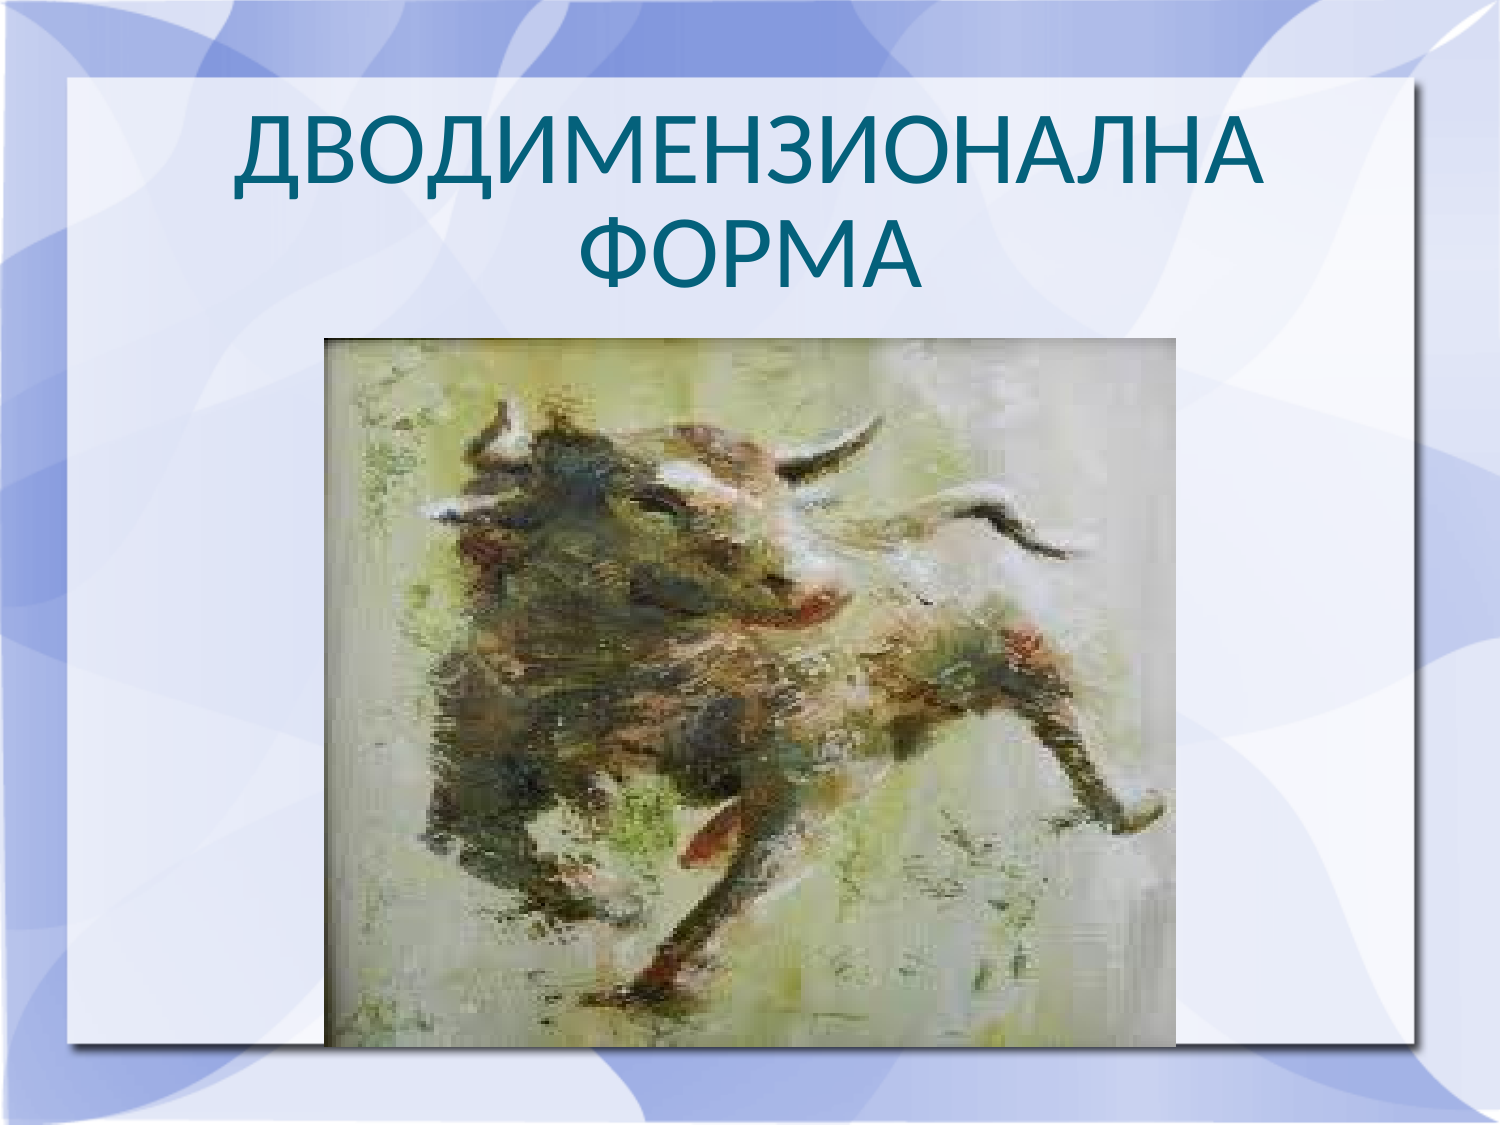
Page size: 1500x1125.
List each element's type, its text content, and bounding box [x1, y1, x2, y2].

picture [0, 0, 1500, 1125]
title ДВОДИМЕНЗИОНАЛНА ФОРМА [75, 115, 1425, 303]
